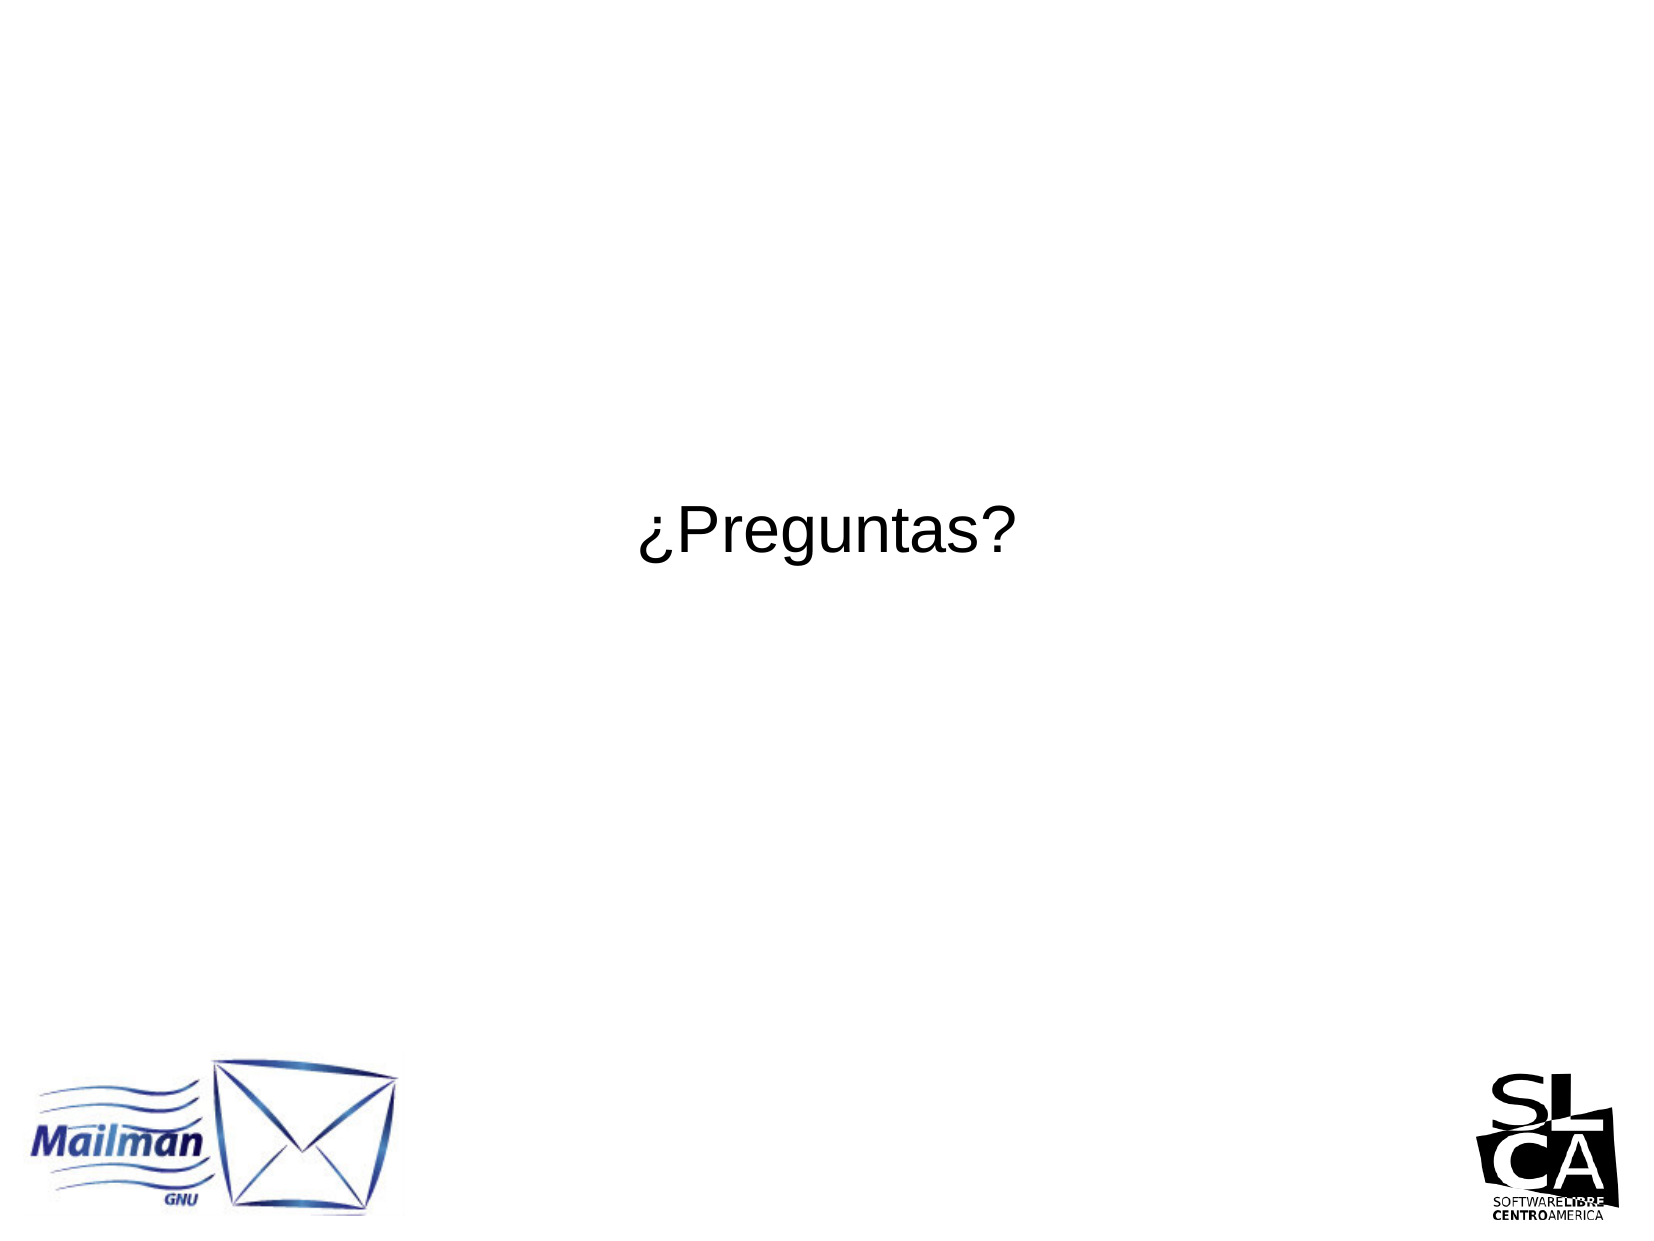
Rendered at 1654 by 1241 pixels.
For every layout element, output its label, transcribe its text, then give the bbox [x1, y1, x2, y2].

picture [1476, 1062, 1619, 1220]
picture [23, 1051, 405, 1216]
subtitle ¿Preguntas? [82, 49, 1571, 1010]
